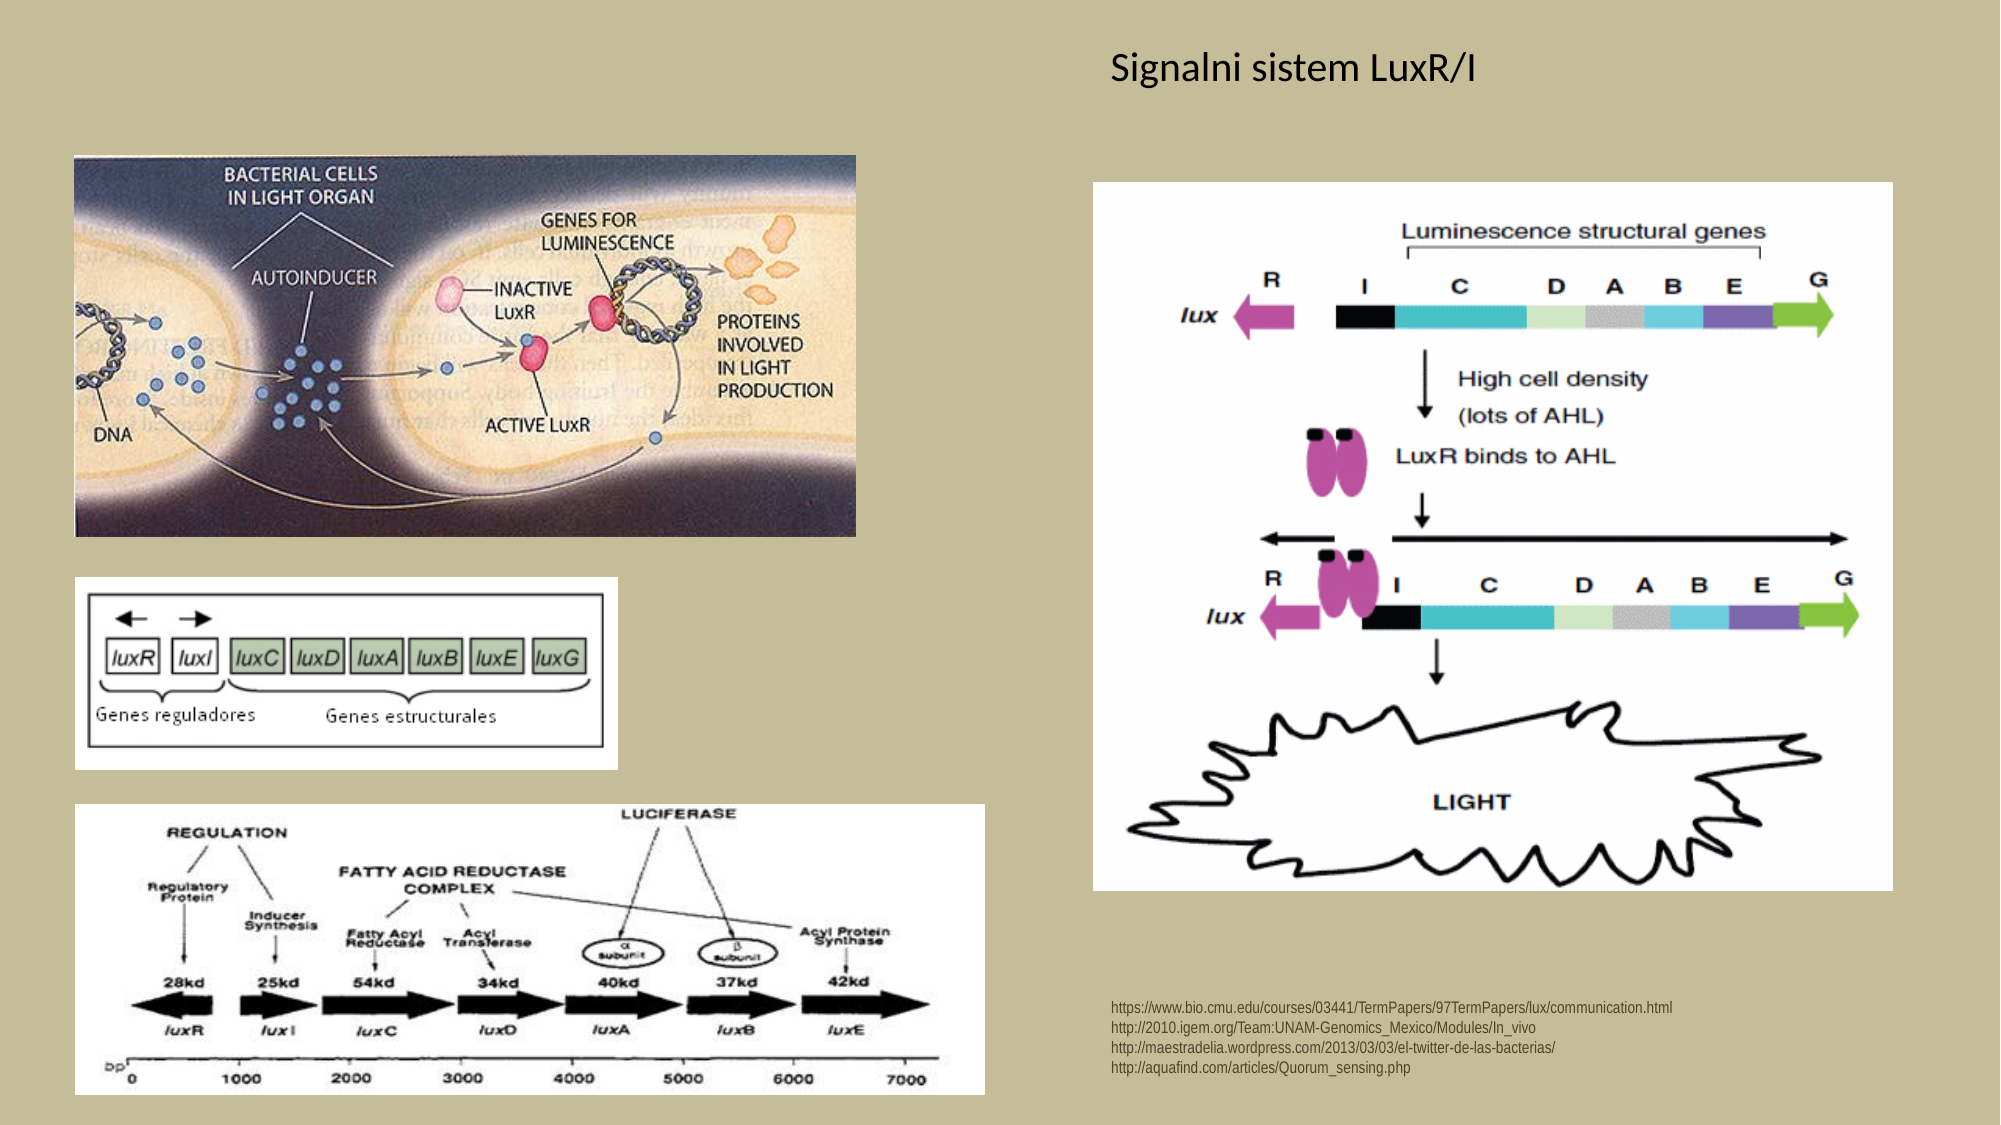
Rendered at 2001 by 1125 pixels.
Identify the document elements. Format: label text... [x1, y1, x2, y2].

text_box https://www.bio.cmu.edu/courses/03441/TermPapers/97TermPapers/lux/communication.html http://2010.igem.org/Team:UNAM-Genomics_Mexico/Modules/In_vivo http://maestradelia.wordpress.com/2013/03/03/el-twitter-de-las-bacterias/ http://aquafind.com/articles/Quorum_sensing.php [1096, 989, 1689, 1085]
text_box Signalni sistem LuxR/I [1095, 31, 1492, 97]
picture [75, 804, 985, 1095]
picture [74, 155, 856, 537]
picture [1093, 182, 1893, 891]
picture [75, 577, 618, 770]
